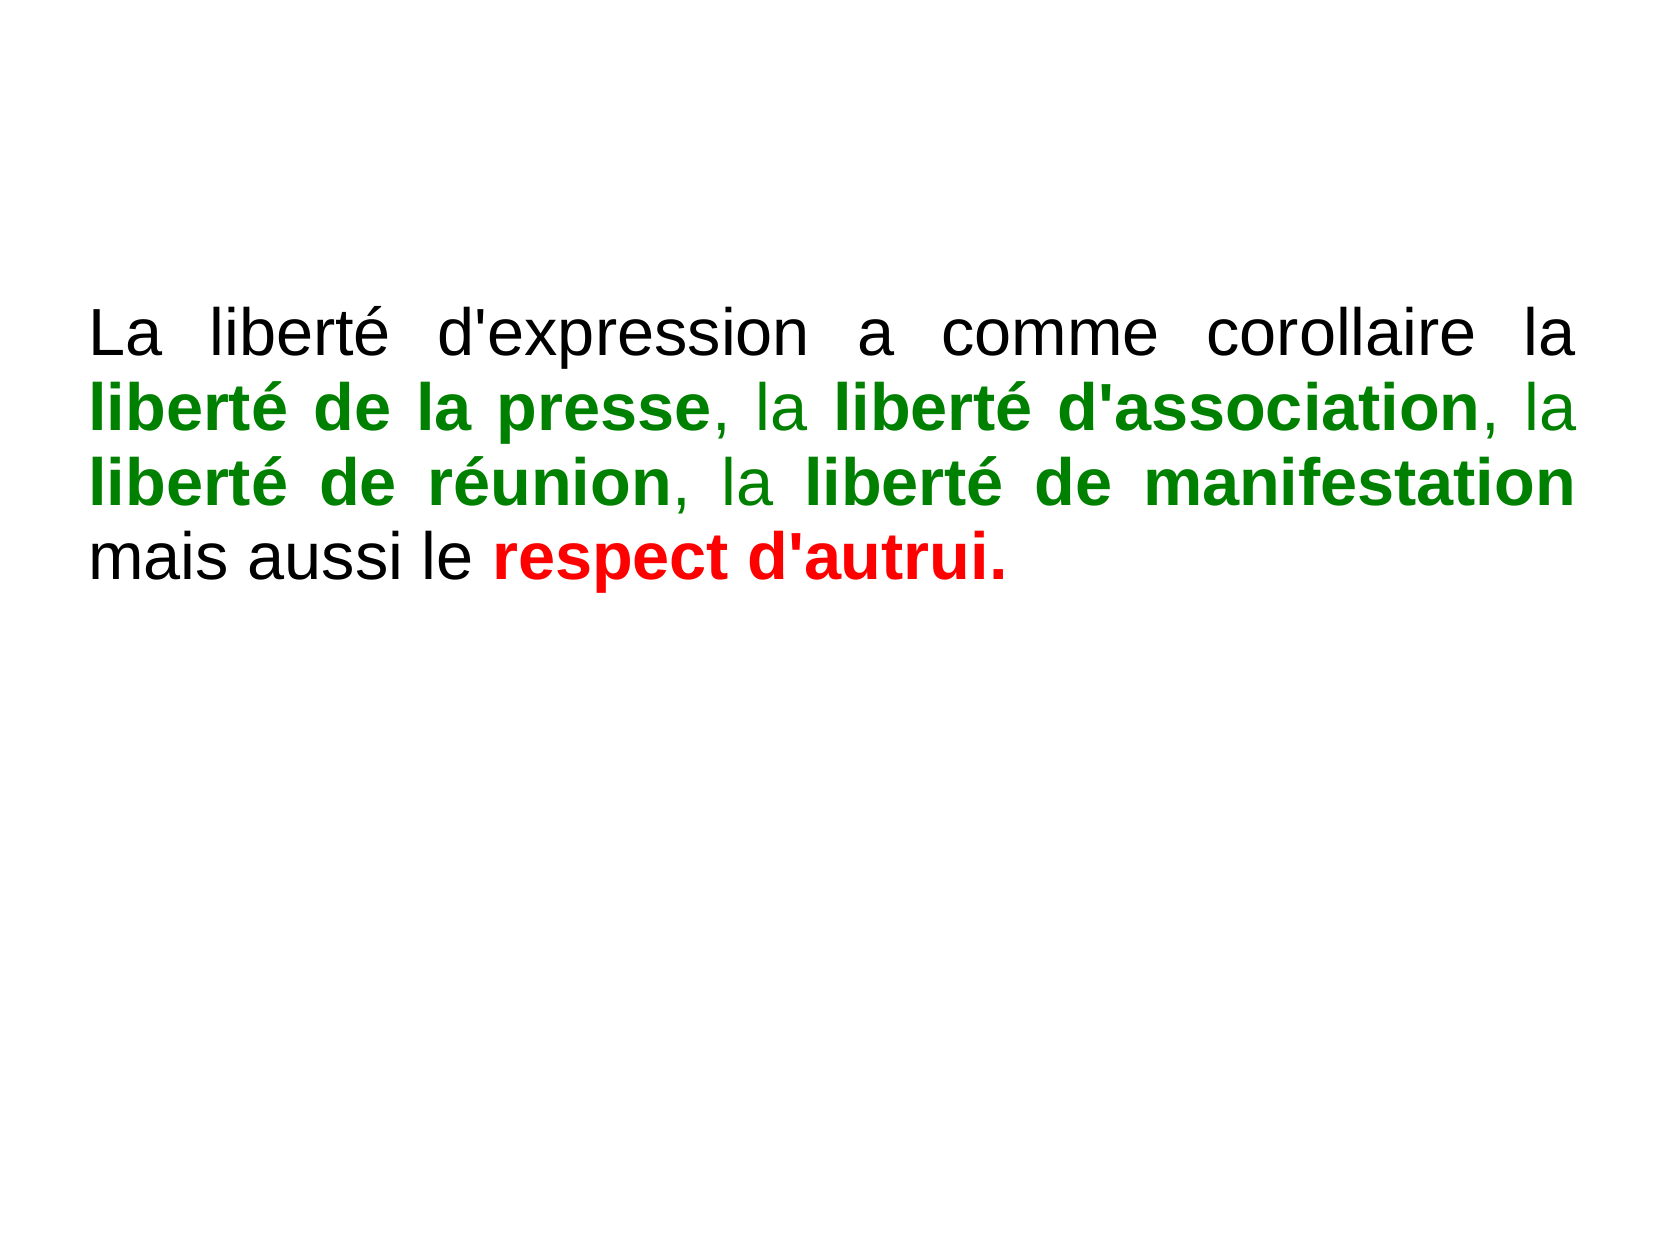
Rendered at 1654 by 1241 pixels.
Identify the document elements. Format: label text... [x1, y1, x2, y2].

list La liberté d'expression a comme corollaire la liberté de la presse, la liberté d'association, la liberté de réunion, la liberté de manifestation mais aussi le respect d'autrui. [88, 295, 1577, 1114]
